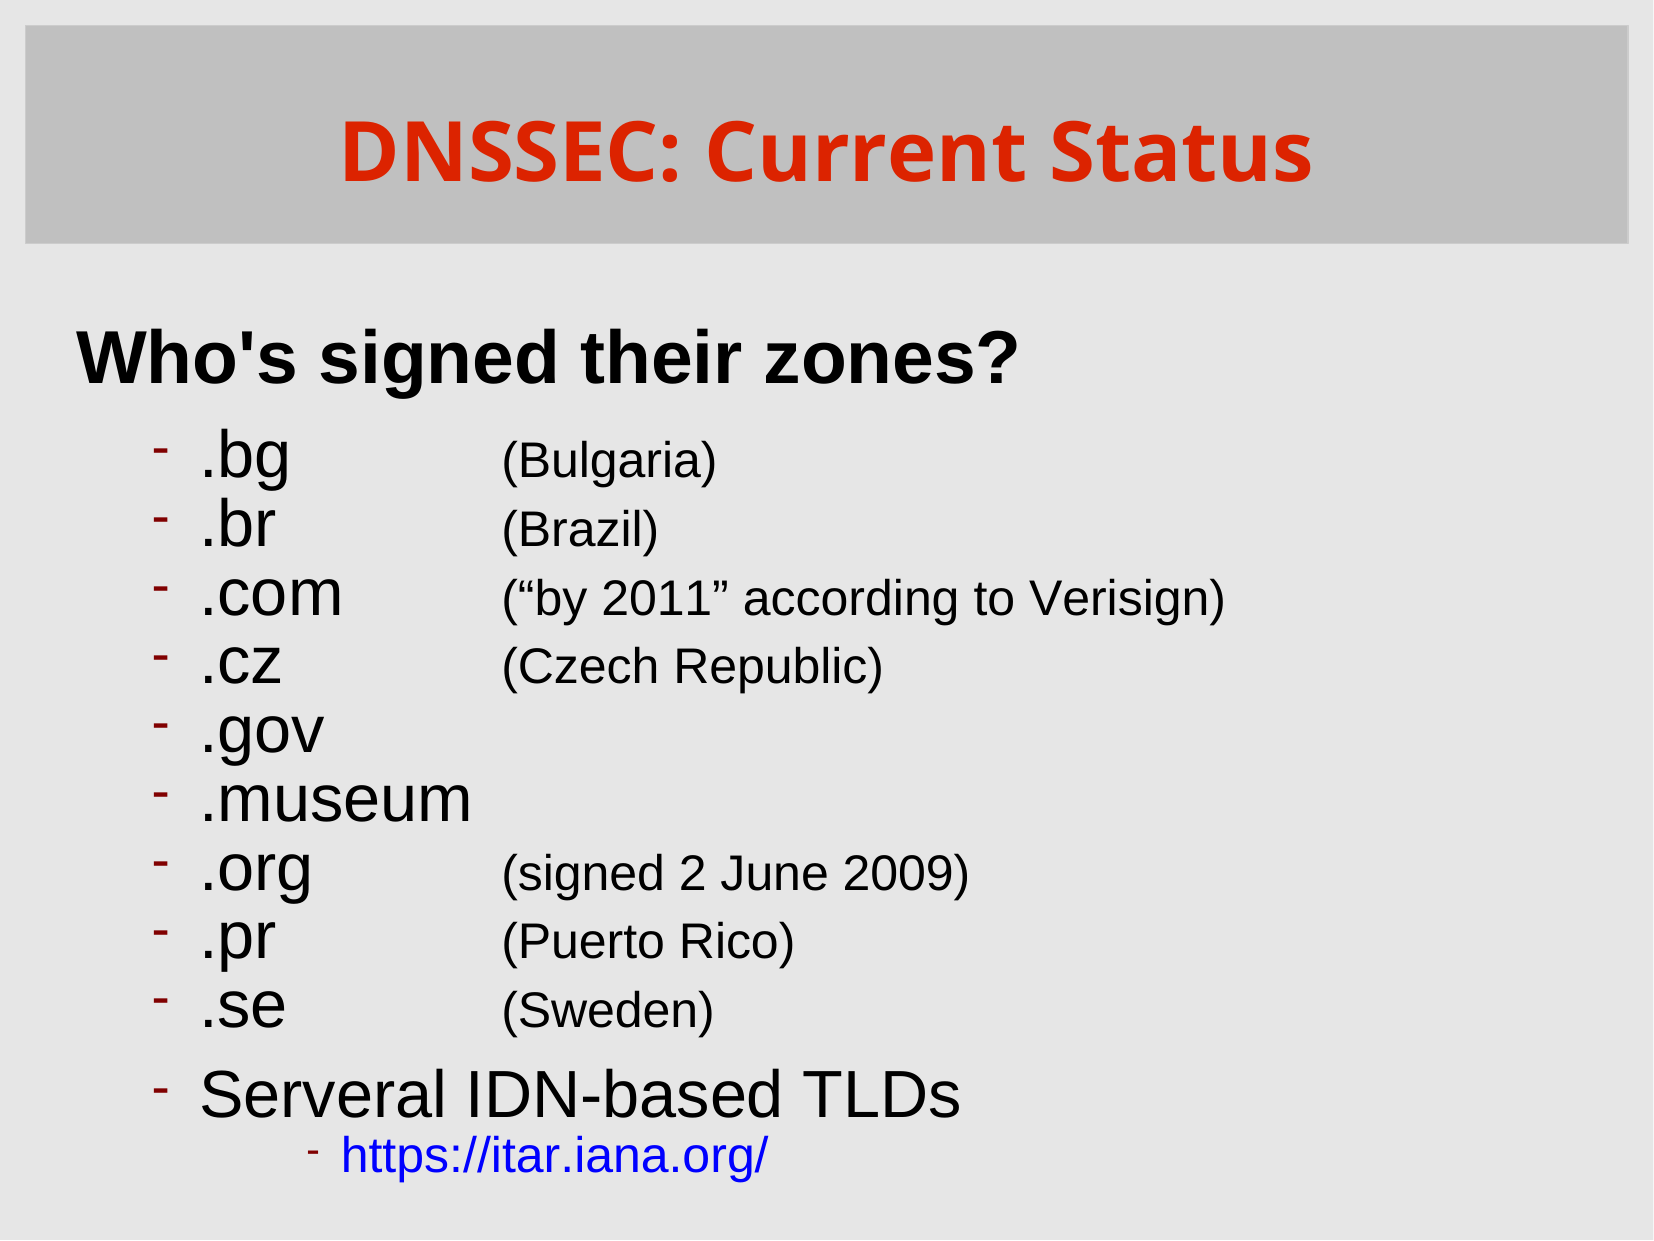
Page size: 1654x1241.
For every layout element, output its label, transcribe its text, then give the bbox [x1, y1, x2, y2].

list Who's signed their zones? .bg (Bulgaria) .br (Brazil) .com (“by 2011” according to Verisign) .cz (Czech Republic) .gov .museum .org (signed 2 June 2009) .pr (Puerto Rico) .se (Sweden) Serveral IDN-based TLDs https://itar.iana.org/ [59, 322, 1593, 1190]
title DNSSEC: Current Status [121, 53, 1532, 245]
